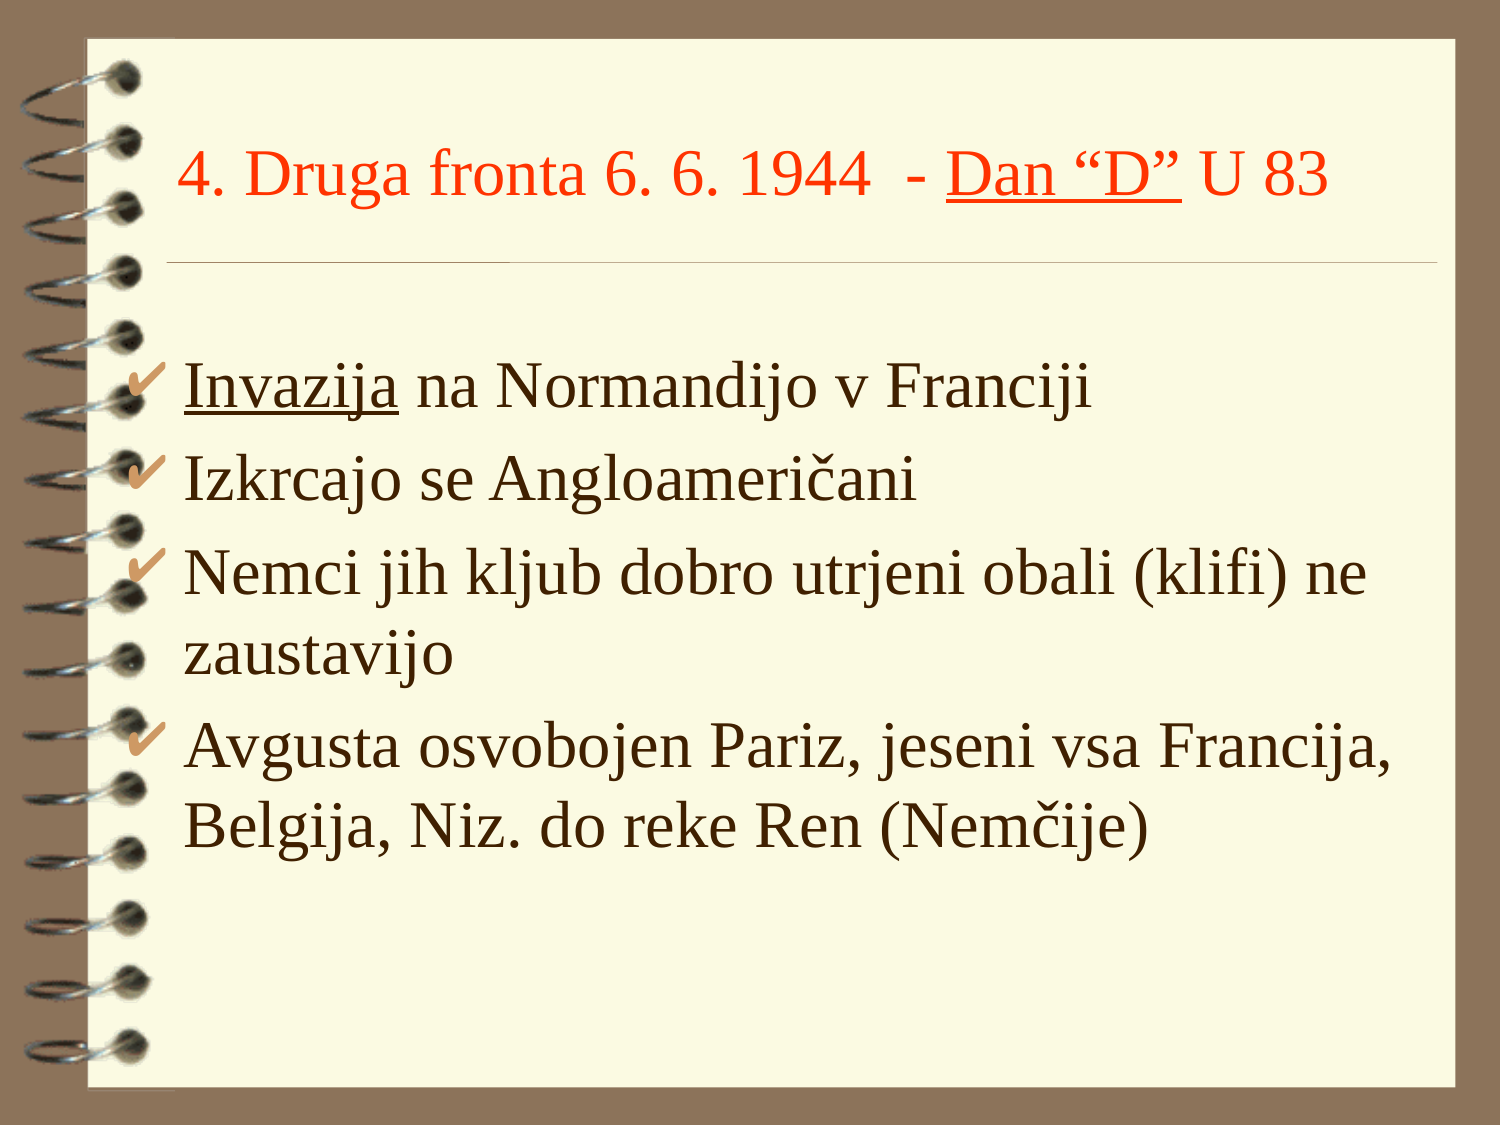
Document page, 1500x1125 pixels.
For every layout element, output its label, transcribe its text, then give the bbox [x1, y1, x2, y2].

picture [0, 0, 175, 1125]
title 4. Druga fronta 6. 6. 1944 - Dan “D” U 83 [162, 75, 1438, 263]
list Invazija na Normandijo v Franciji Izkrcajo se Angloameričani Nemci jih kljub dobro utrjeni obali (klifi) ne zaustavijo Avgusta osvobojen Pariz, jeseni vsa Francija, Belgija, Niz. do reke Ren (Nemčije) [112, 275, 1459, 1050]
